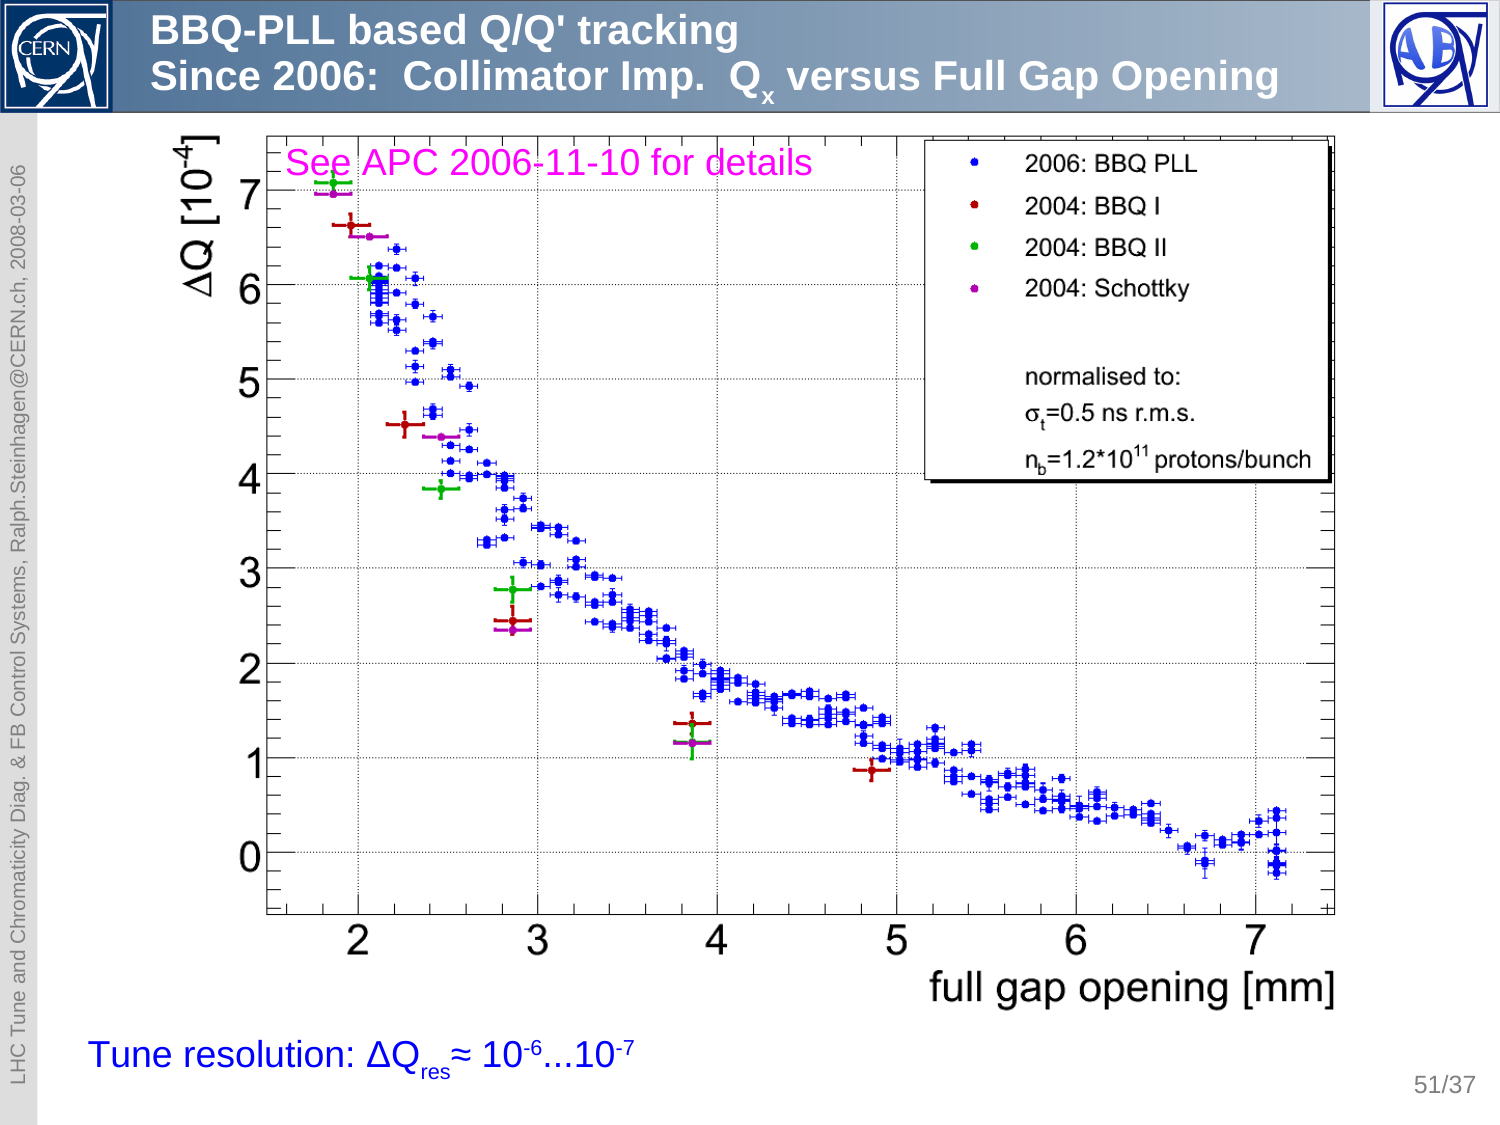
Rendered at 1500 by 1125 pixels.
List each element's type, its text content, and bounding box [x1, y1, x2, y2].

picture [0, 0, 113, 113]
title BBQ-PLL based Q/Q' tracking Since 2006: Collimator Imp. Qx versus Full Gap Opening [150, 0, 1370, 117]
picture [393, 152, 401, 162]
picture [1382, 1, 1489, 108]
text_box See APC 2006-11-10 for details [401, 88, 697, 237]
picture [118, 118, 1359, 1023]
list Tune resolution: ΔQres≈ 10-6...10-7 [87, 1033, 1438, 1093]
